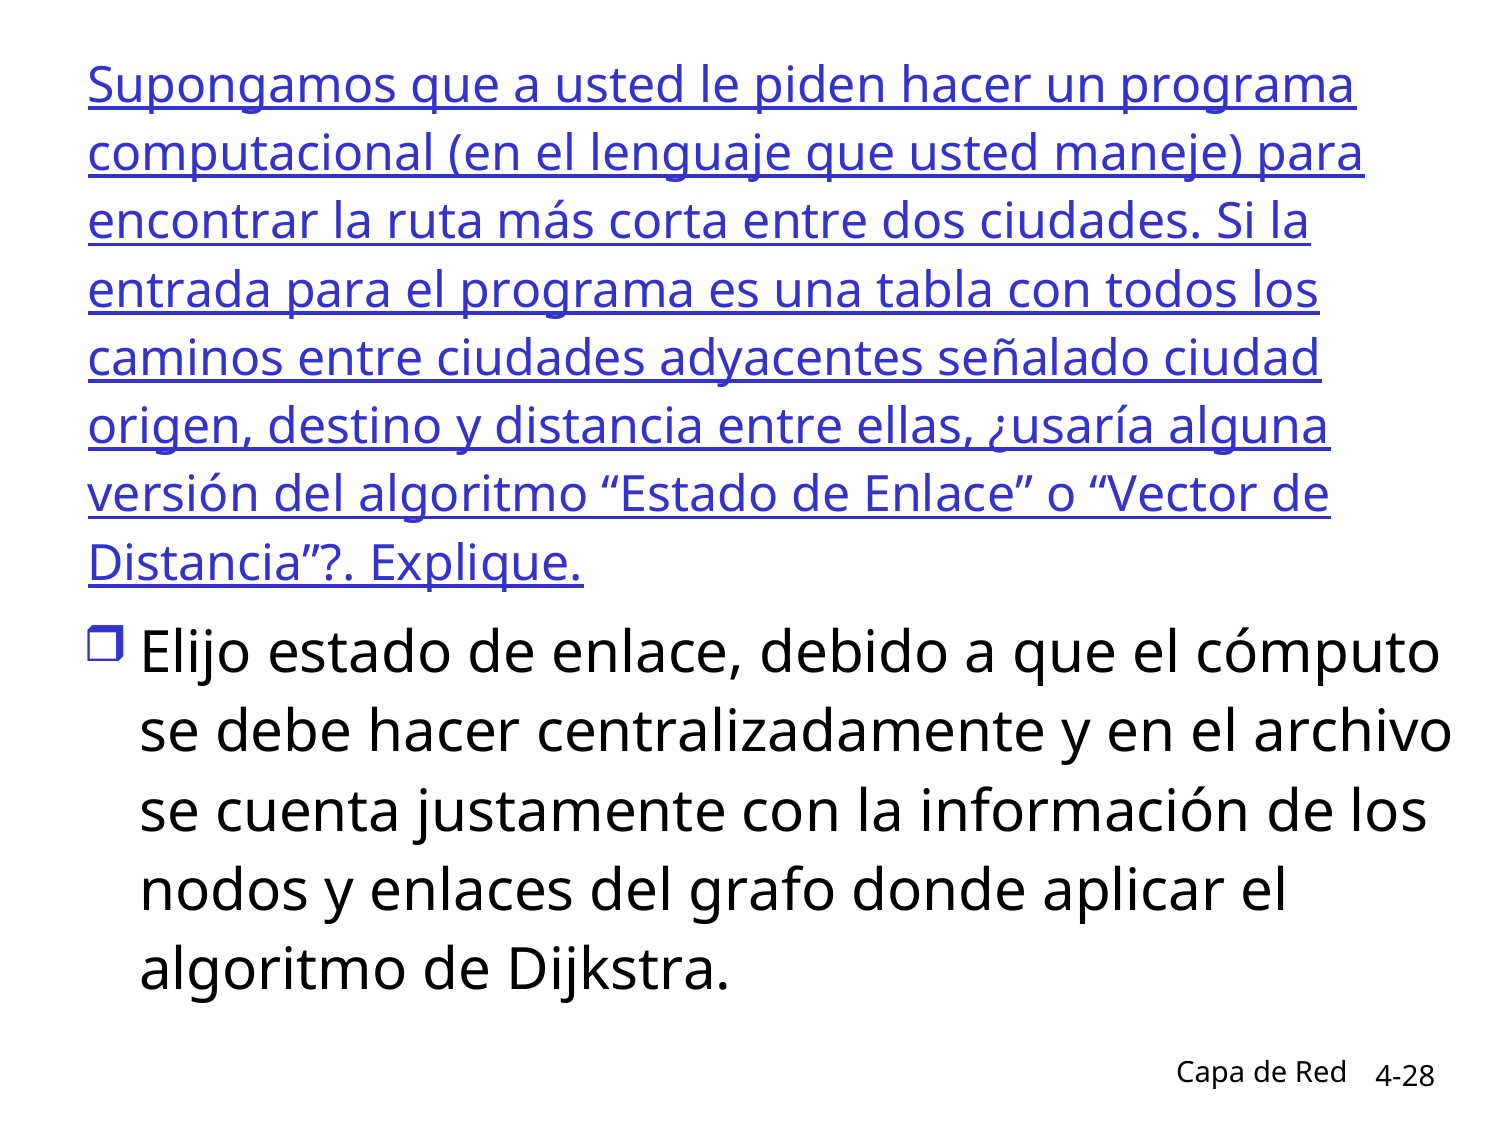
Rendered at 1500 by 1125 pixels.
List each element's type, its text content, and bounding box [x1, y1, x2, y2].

title Supongamos que a usted le piden hacer un programa computacional (en el lenguaje que usted maneje) para encontrar la ruta más corta entre dos ciudades. Si la entrada para el programa es una tabla con todos los caminos entre ciudades adyacentes señalado ciudad origen, destino y distancia entre ellas, ¿usaría alguna versión del algoritmo “Estado de Enlace” o “Vector de Distancia”?. Explique. [87, 52, 1450, 592]
list Elijo estado de enlace, debido a que el cómputo se debe hacer centralizadamente y en el archivo se cuenta justamente con la información de los nodos y enlaces del grafo donde aplicar el algoritmo de Dijkstra. [83, 610, 1459, 932]
